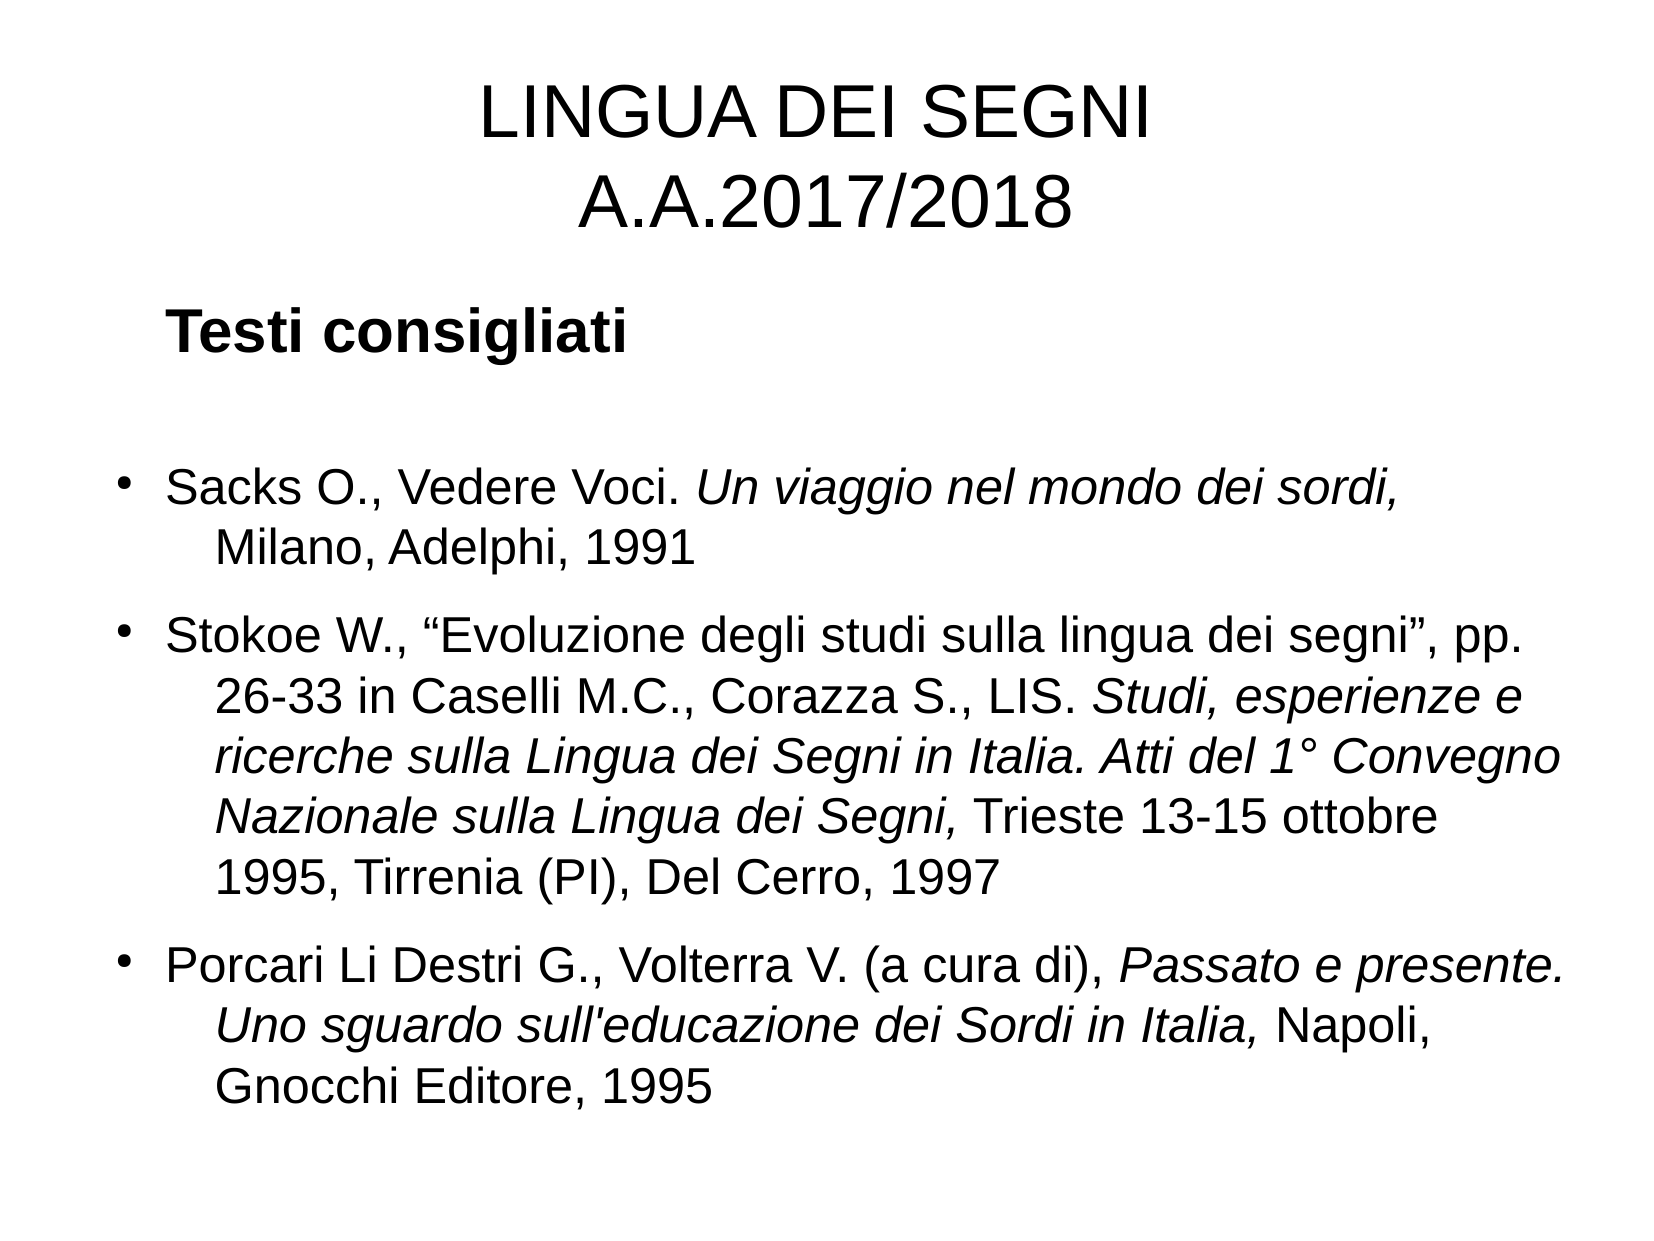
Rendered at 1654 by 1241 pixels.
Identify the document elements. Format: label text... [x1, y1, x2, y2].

list Testi consigliati Sacks O., Vedere Voci. Un viaggio nel mondo dei sordi, Milano, Adelphi, 1991 Stokoe W., “Evoluzione degli studi sulla lingua dei segni”, pp. 26-33 in Caselli M.C., Corazza S., LIS. Studi, esperienze e ricerche sulla Lingua dei Segni in Italia. Atti del 1° Convegno Nazionale sulla Lingua dei Segni, Trieste 13-15 ottobre 1995, Tirrenia (PI), Del Cerro, 1997 Porcari Li Destri G., Volterra V. (a cura di), Passato e presente. Uno sguardo sull'educazione dei Sordi in Italia, Napoli, Gnocchi Editore, 1995 [82, 290, 1571, 1126]
title LINGUA DEI SEGNI A.A.2017/2018 [82, 49, 1571, 257]
